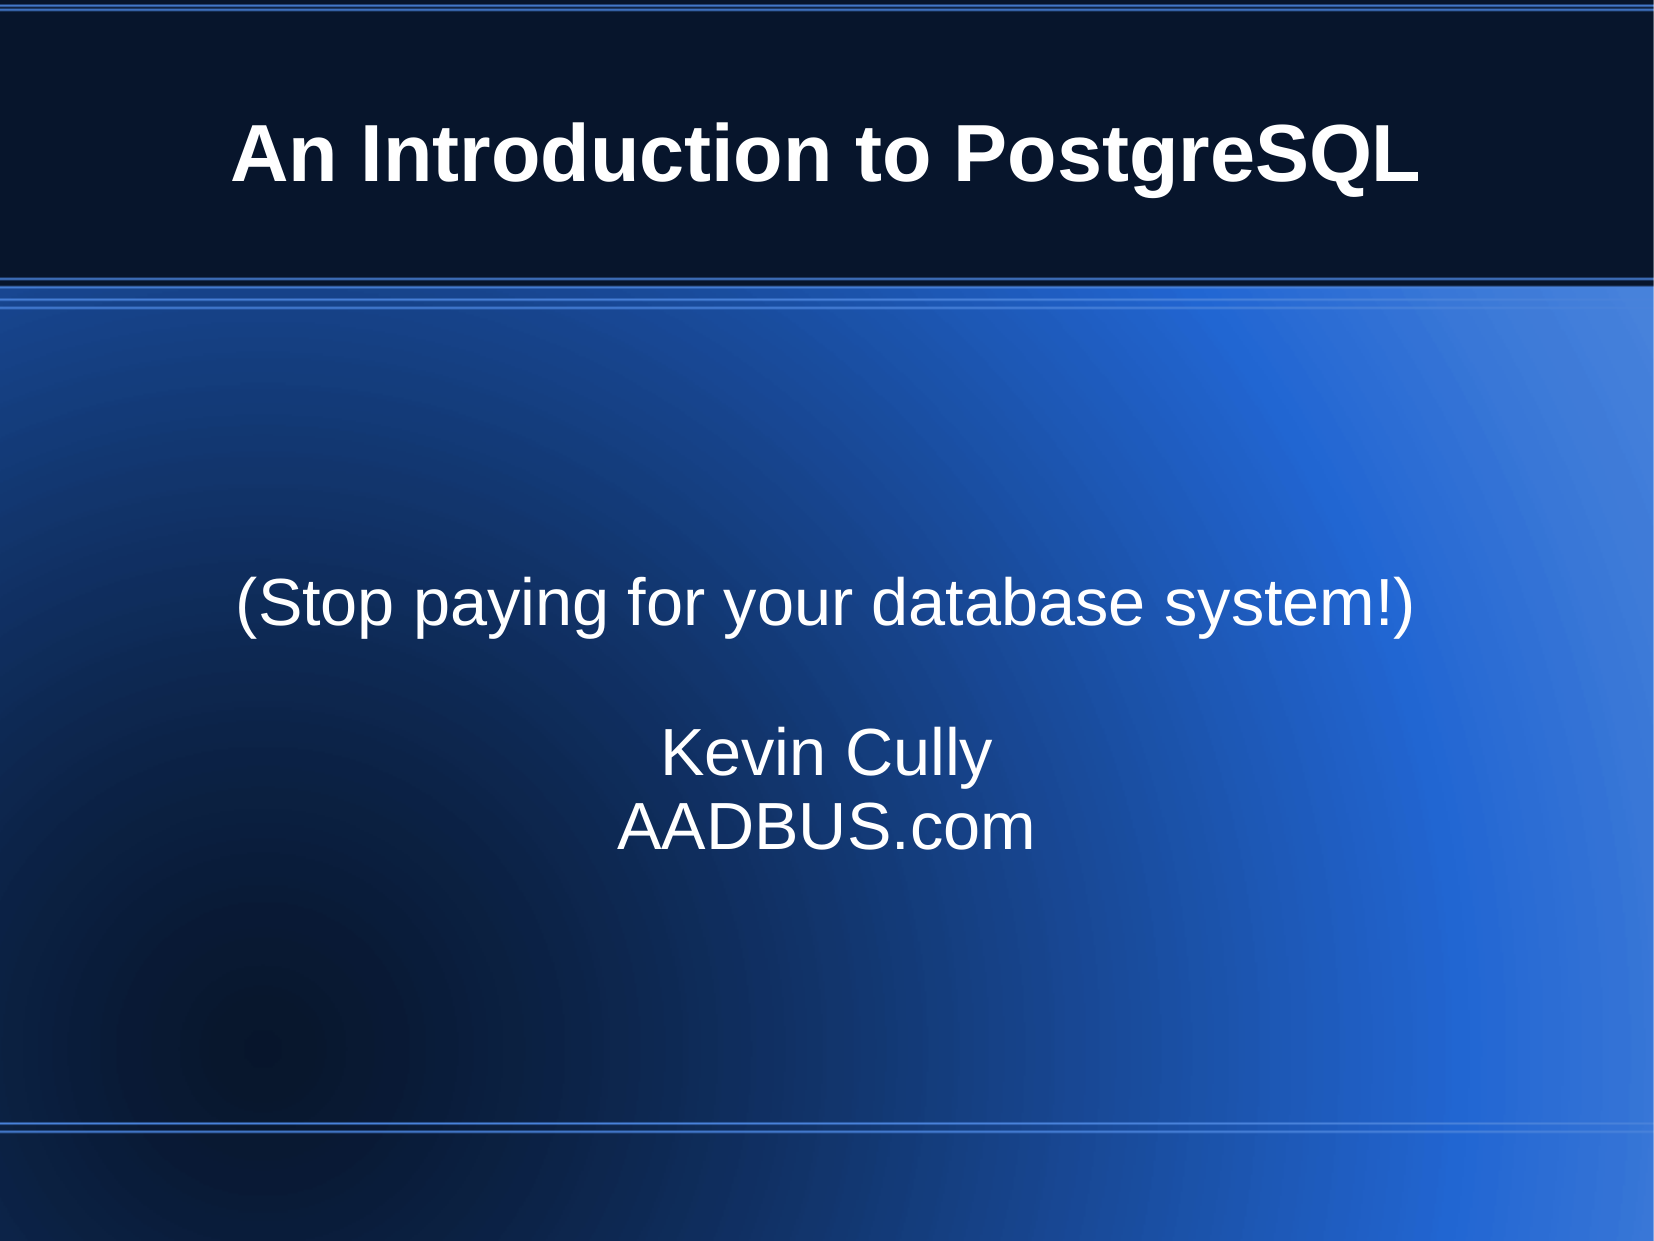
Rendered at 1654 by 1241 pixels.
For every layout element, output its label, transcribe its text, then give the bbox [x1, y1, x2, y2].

picture [0, 0, 1654, 1241]
subtitle (Stop paying for your database system!) Kevin Cully AADBUS.com [82, 355, 1571, 1075]
title An Introduction to PostgreSQL [82, 49, 1571, 257]
